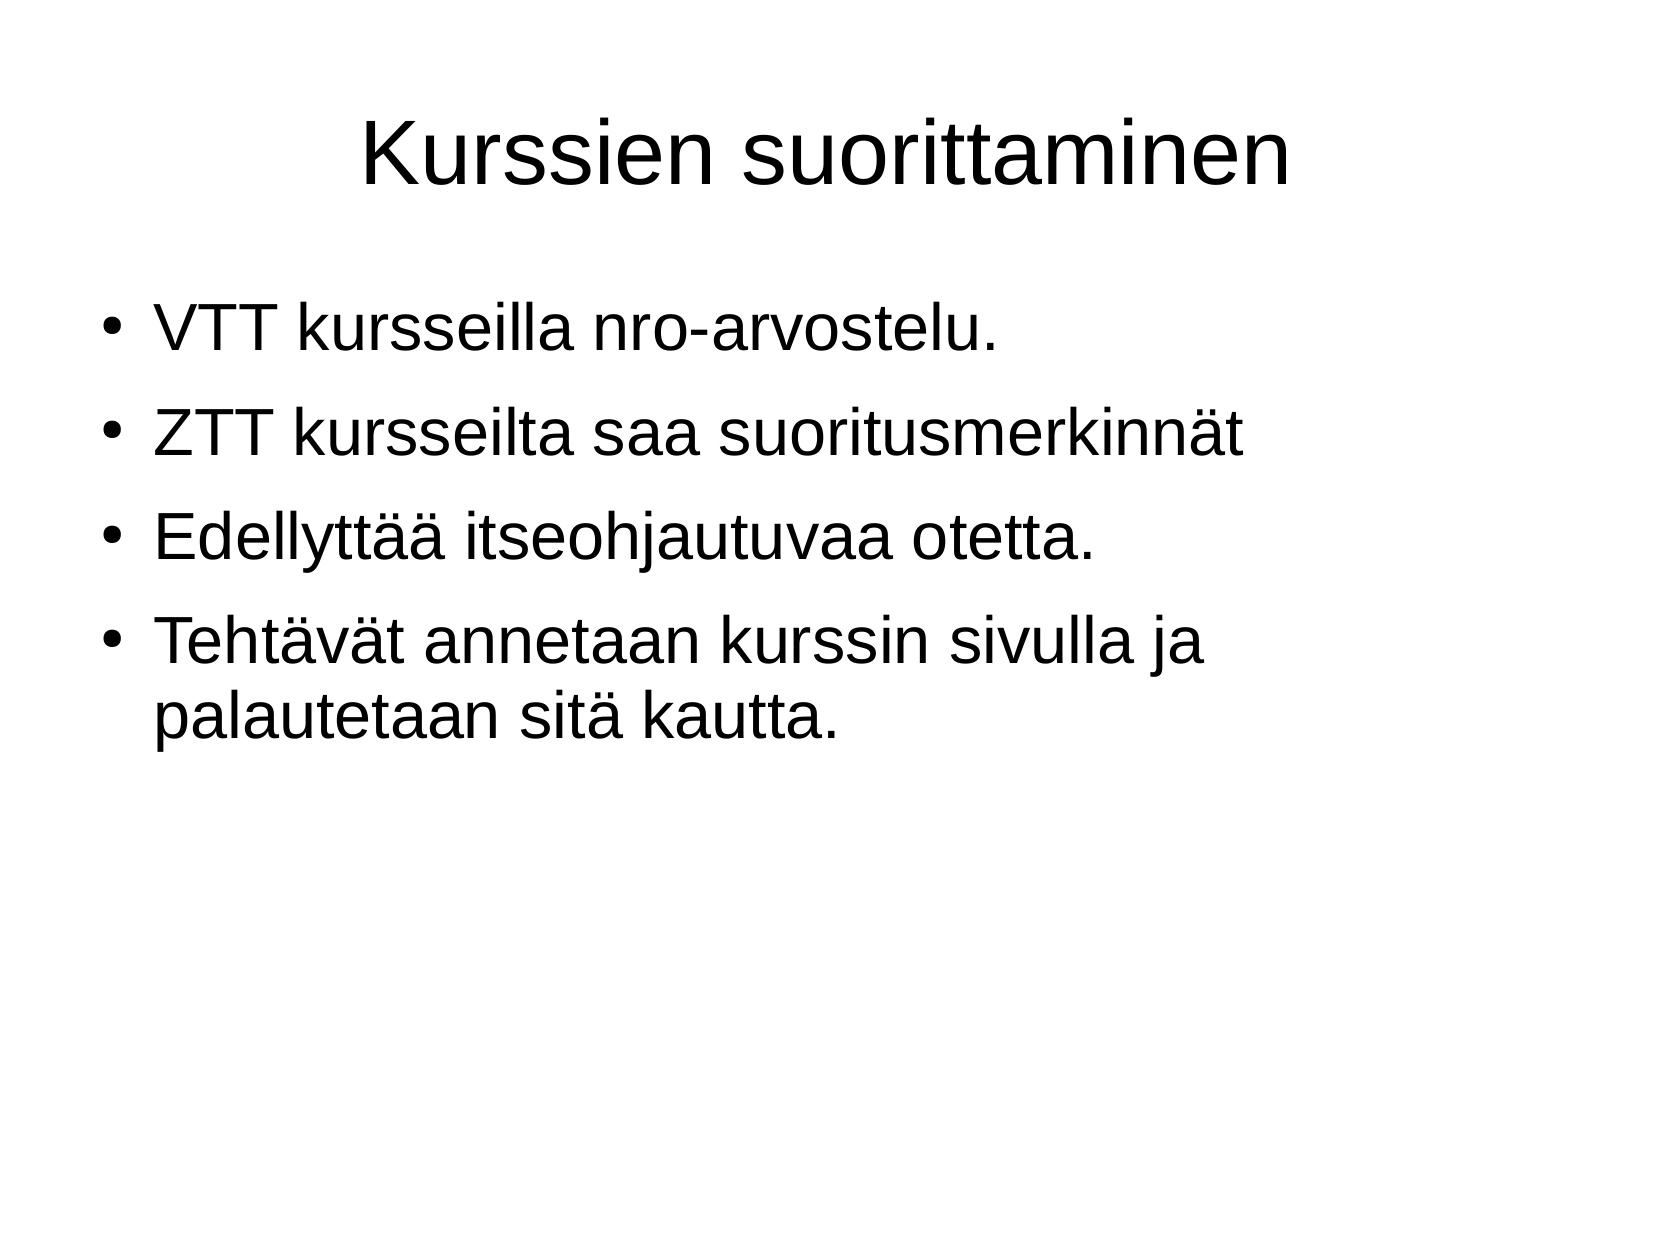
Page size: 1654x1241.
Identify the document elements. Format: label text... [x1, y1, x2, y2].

title Kurssien suorittaminen [82, 49, 1571, 257]
list VTT kursseilla nro-arvostelu. ZTT kursseilta saa suoritusmerkinnät Edellyttää itseohjautuvaa otetta. Tehtävät annetaan kurssin sivulla ja palautetaan sitä kautta. [82, 290, 1571, 1010]
